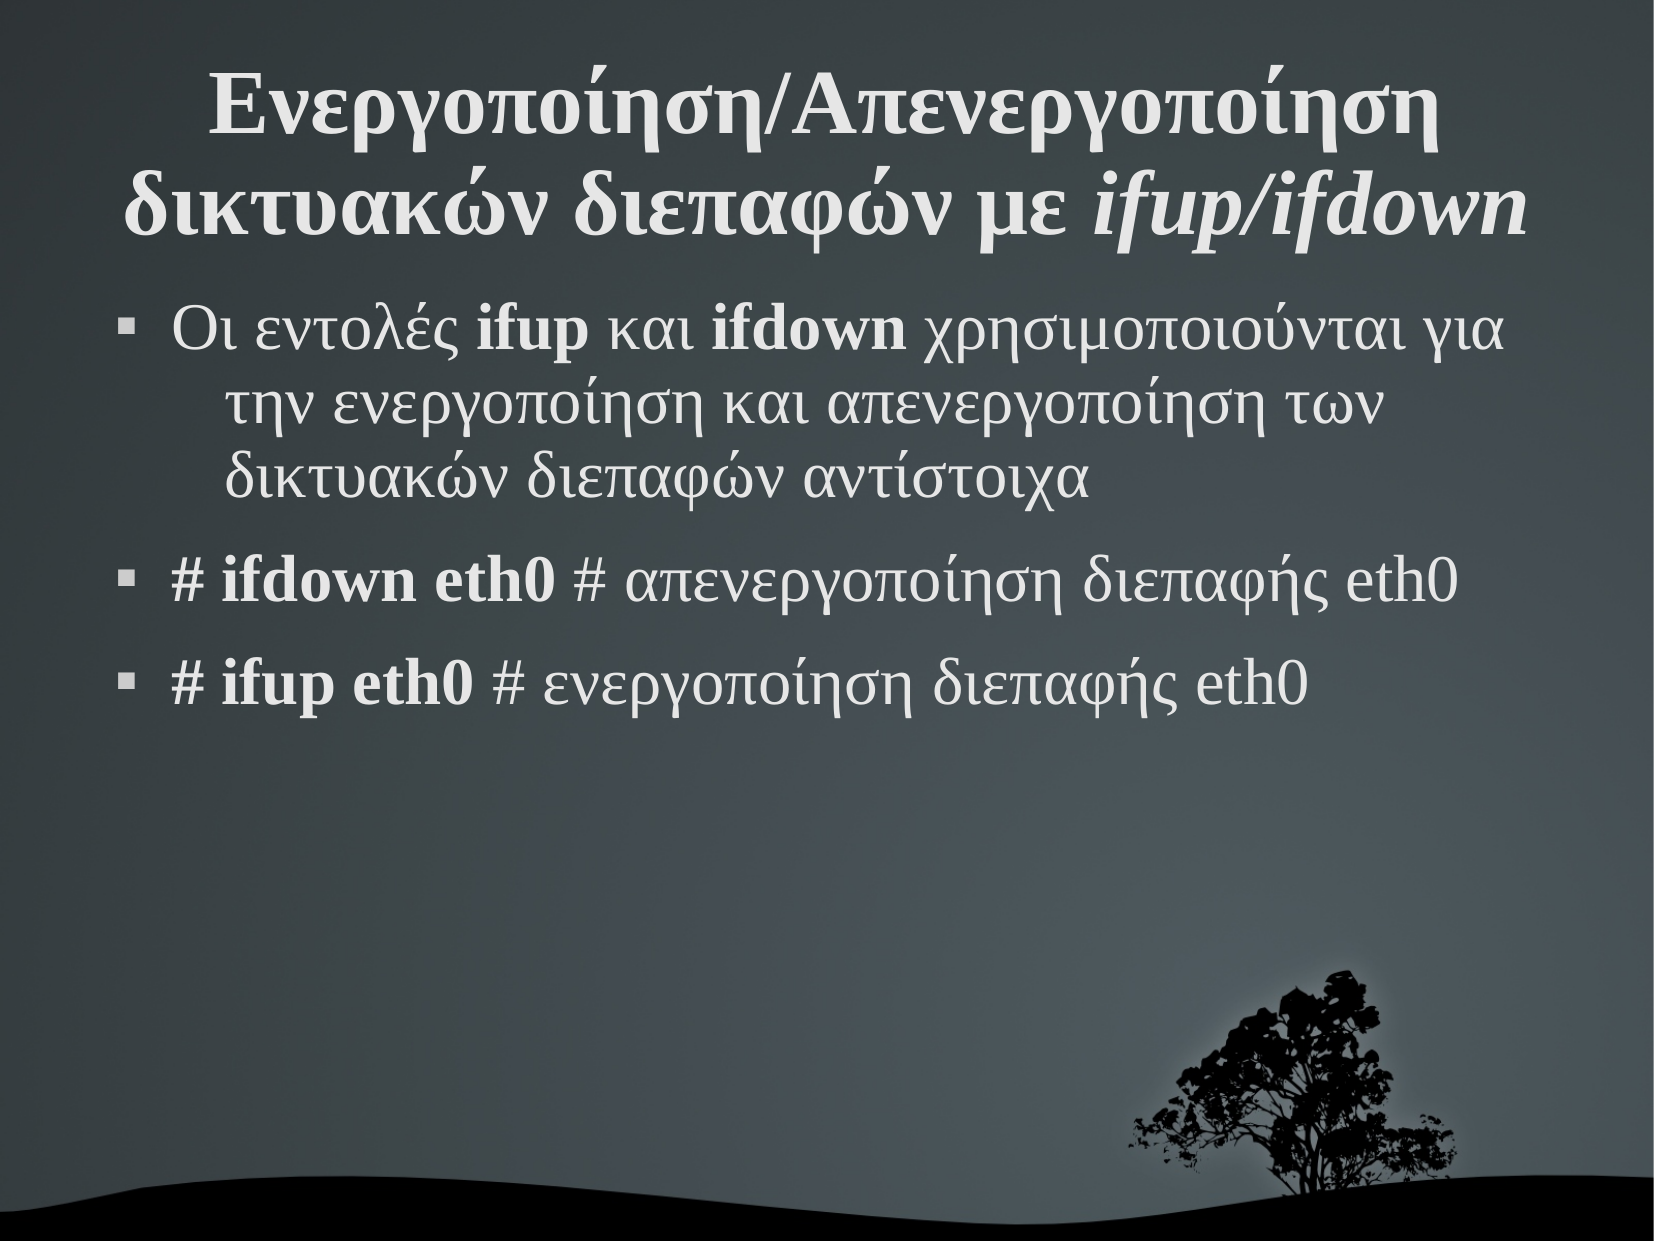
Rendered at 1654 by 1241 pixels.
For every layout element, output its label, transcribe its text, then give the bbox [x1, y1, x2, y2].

picture [0, 0, 1654, 1241]
list Οι εντολές ifup και ifdown χρησιμοποιούνται για την ενεργοποίηση και απενεργοποίηση των δικτυακών διεπαφών αντίστοιχα # ifdown eth0 # απενεργοποίηση διεπαφής eth0 # ifup eth0 # ενεργοποίηση διεπαφής eth0 [82, 290, 1571, 1109]
title Ενεργοποίηση/Απενεργοποίηση δικτυακών διεπαφών με ifup/ifdown [82, 33, 1571, 273]
